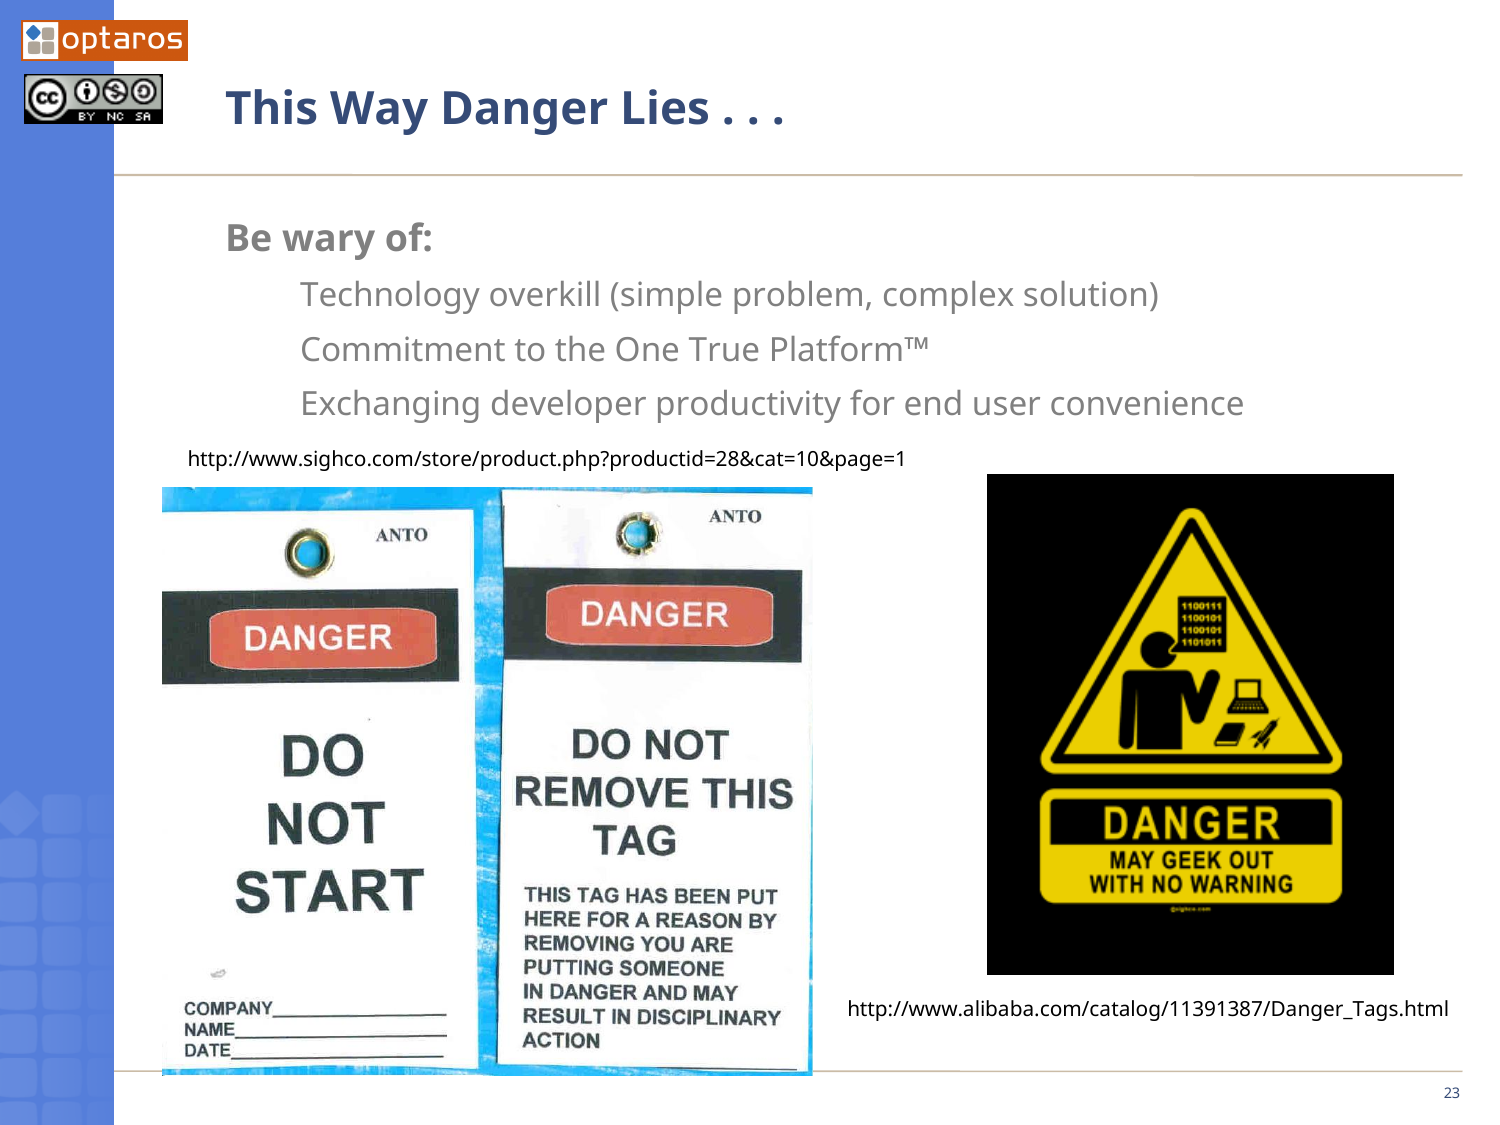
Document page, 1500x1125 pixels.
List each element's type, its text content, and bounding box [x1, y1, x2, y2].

picture [162, 487, 813, 1077]
title This Way Danger Lies . . . [224, 37, 1463, 175]
picture [987, 474, 1394, 976]
text_box http://www.sighco.com/store/product.php?productid=28&cat=10&page=1 [172, 437, 928, 506]
list Be wary of: Technology overkill (simple problem, complex solution) Commitment to the One True Platform™ Exchanging developer productivity for end user convenience [224, 200, 1463, 988]
picture [0, 0, 188, 1125]
text_box http://www.alibaba.com/catalog/11391387/Danger_Tags.html [832, 987, 1470, 1030]
